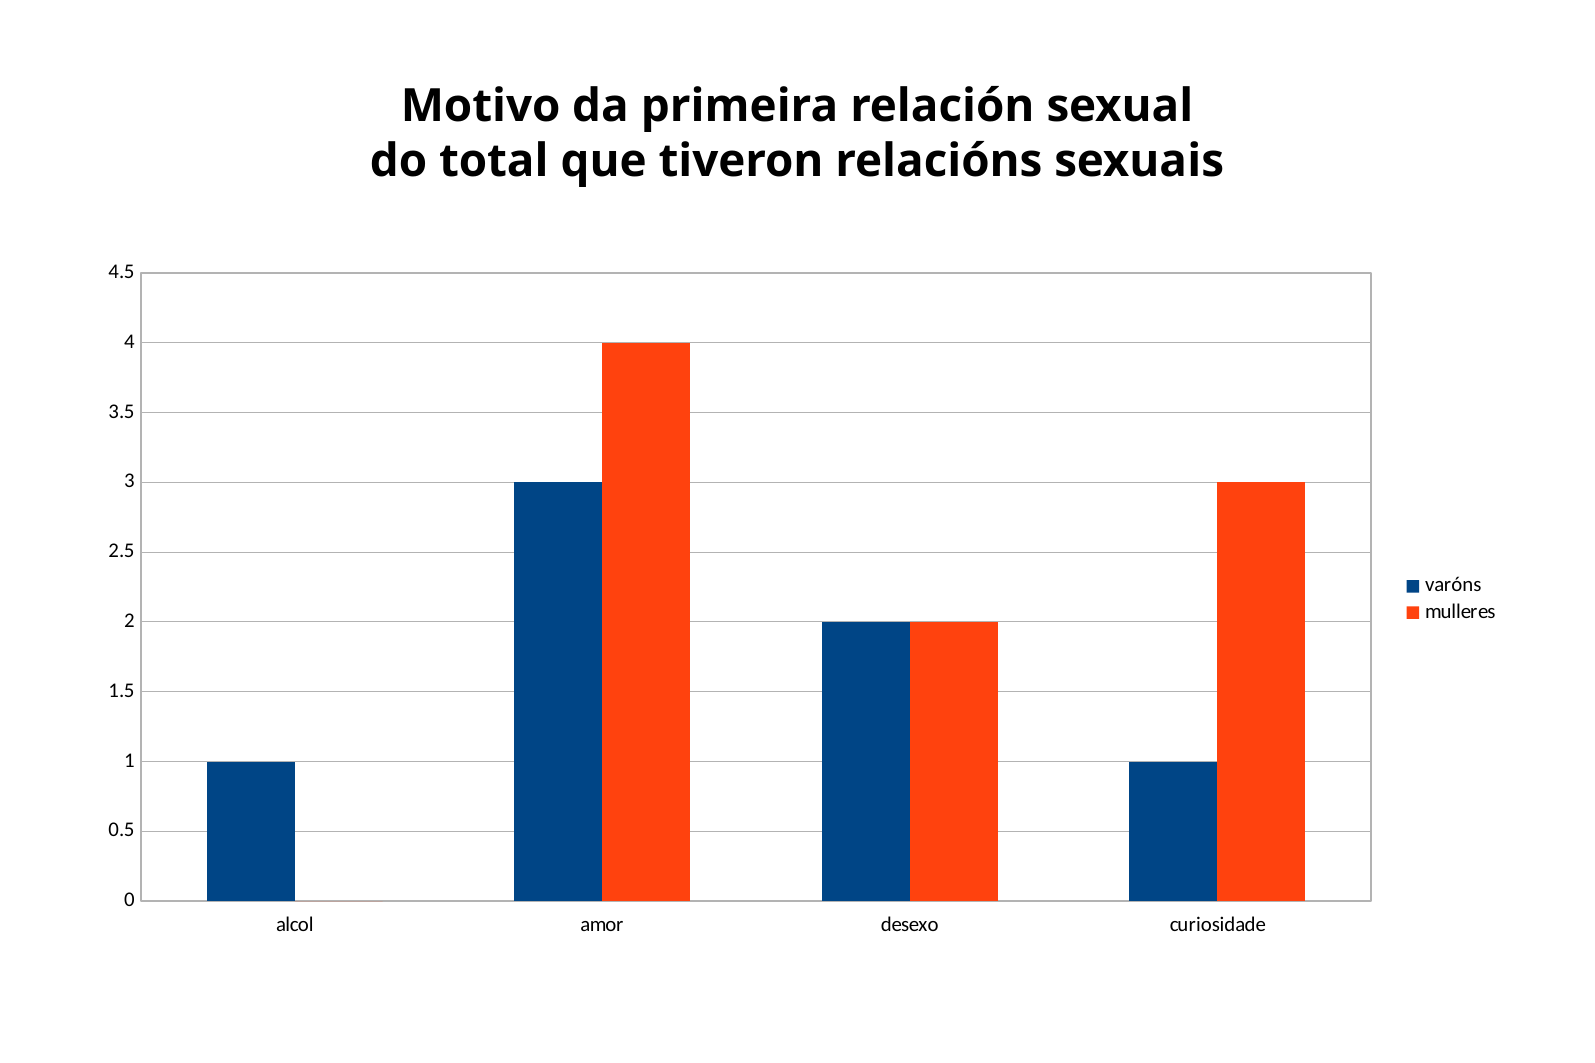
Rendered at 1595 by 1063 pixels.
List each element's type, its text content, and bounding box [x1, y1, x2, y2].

title Motivo da primeira relación sexual do total que tiveron relacións sexuais [79, 42, 1515, 220]
chart [79, 248, 1515, 951]
